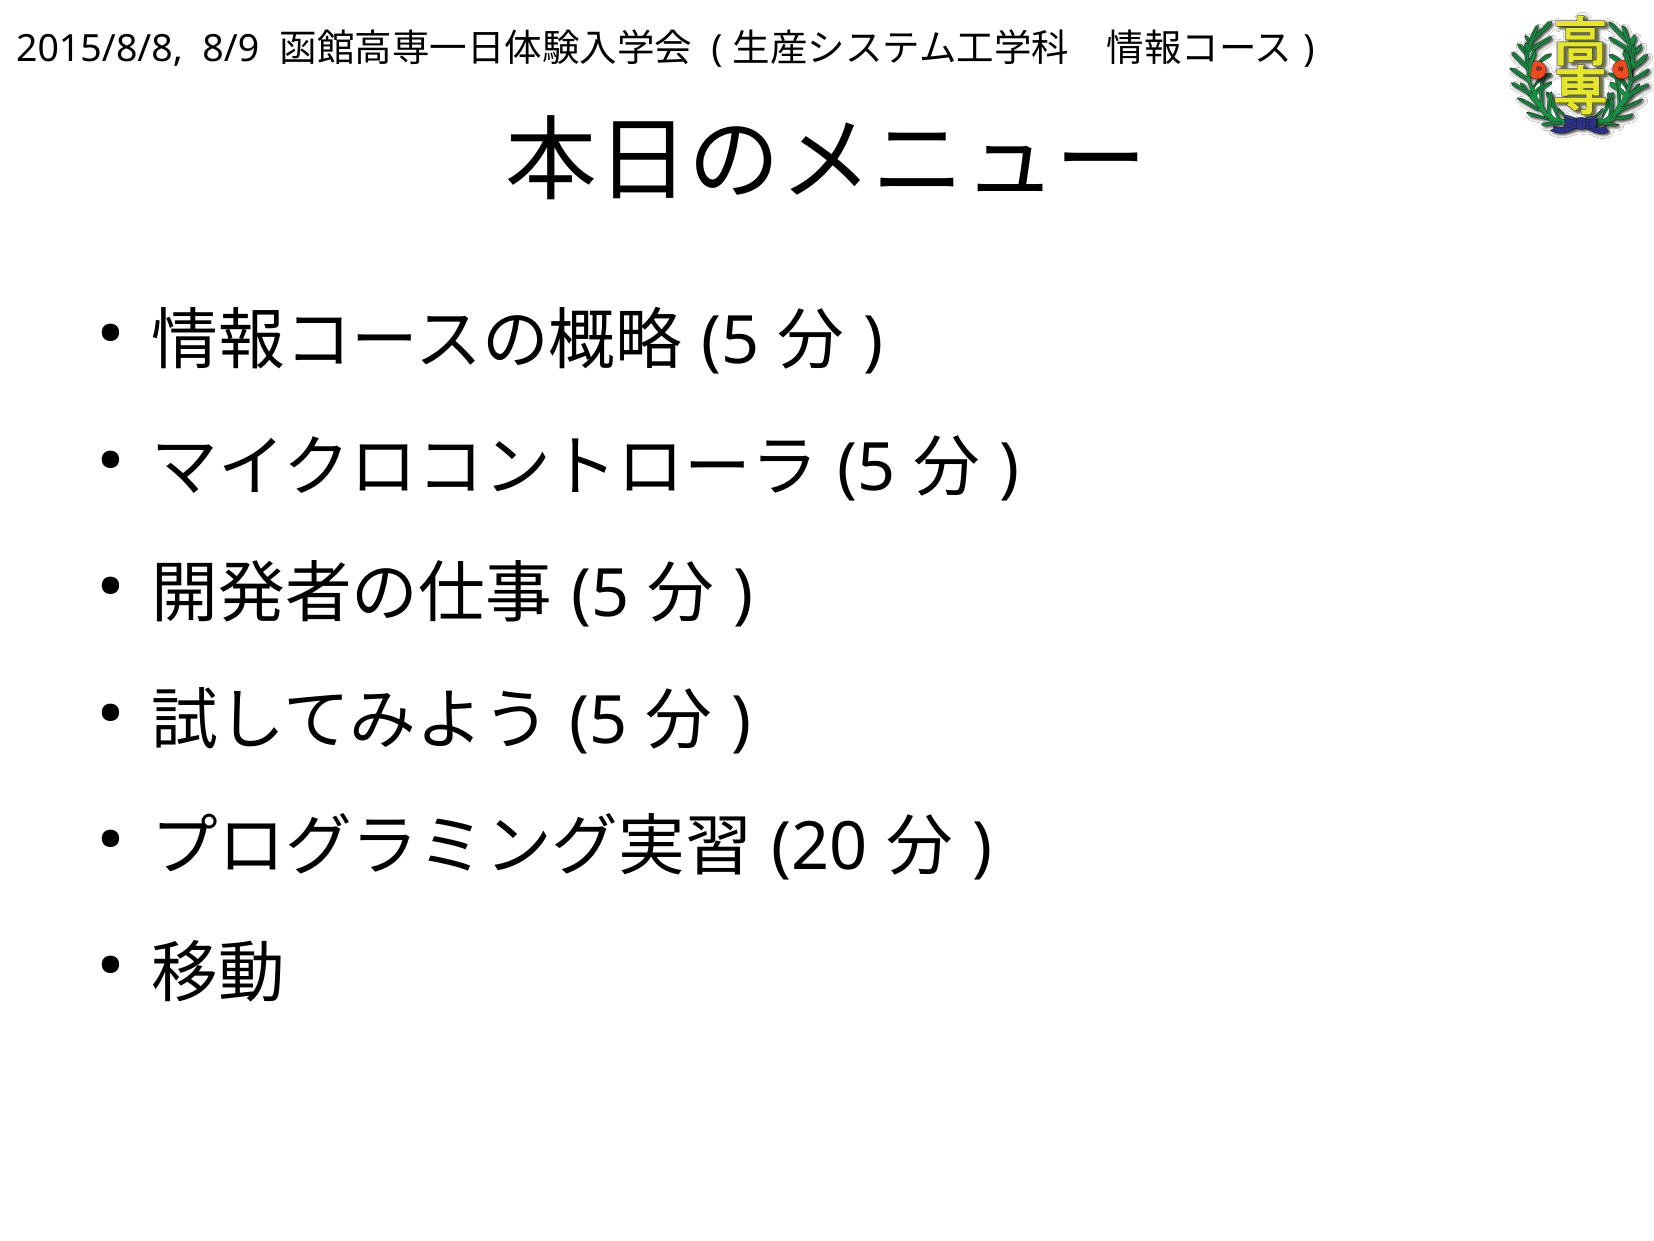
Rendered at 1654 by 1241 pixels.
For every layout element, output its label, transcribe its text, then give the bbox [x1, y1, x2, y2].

picture [1506, 0, 1654, 157]
list 情報コースの概略(5分) マイクロコントローラ(5分) 開発者の仕事(5分) 試してみよう(5分) プログラミング実習(20分) 移動 [80, 286, 1569, 1067]
title 本日のメニュー [82, 49, 1571, 257]
